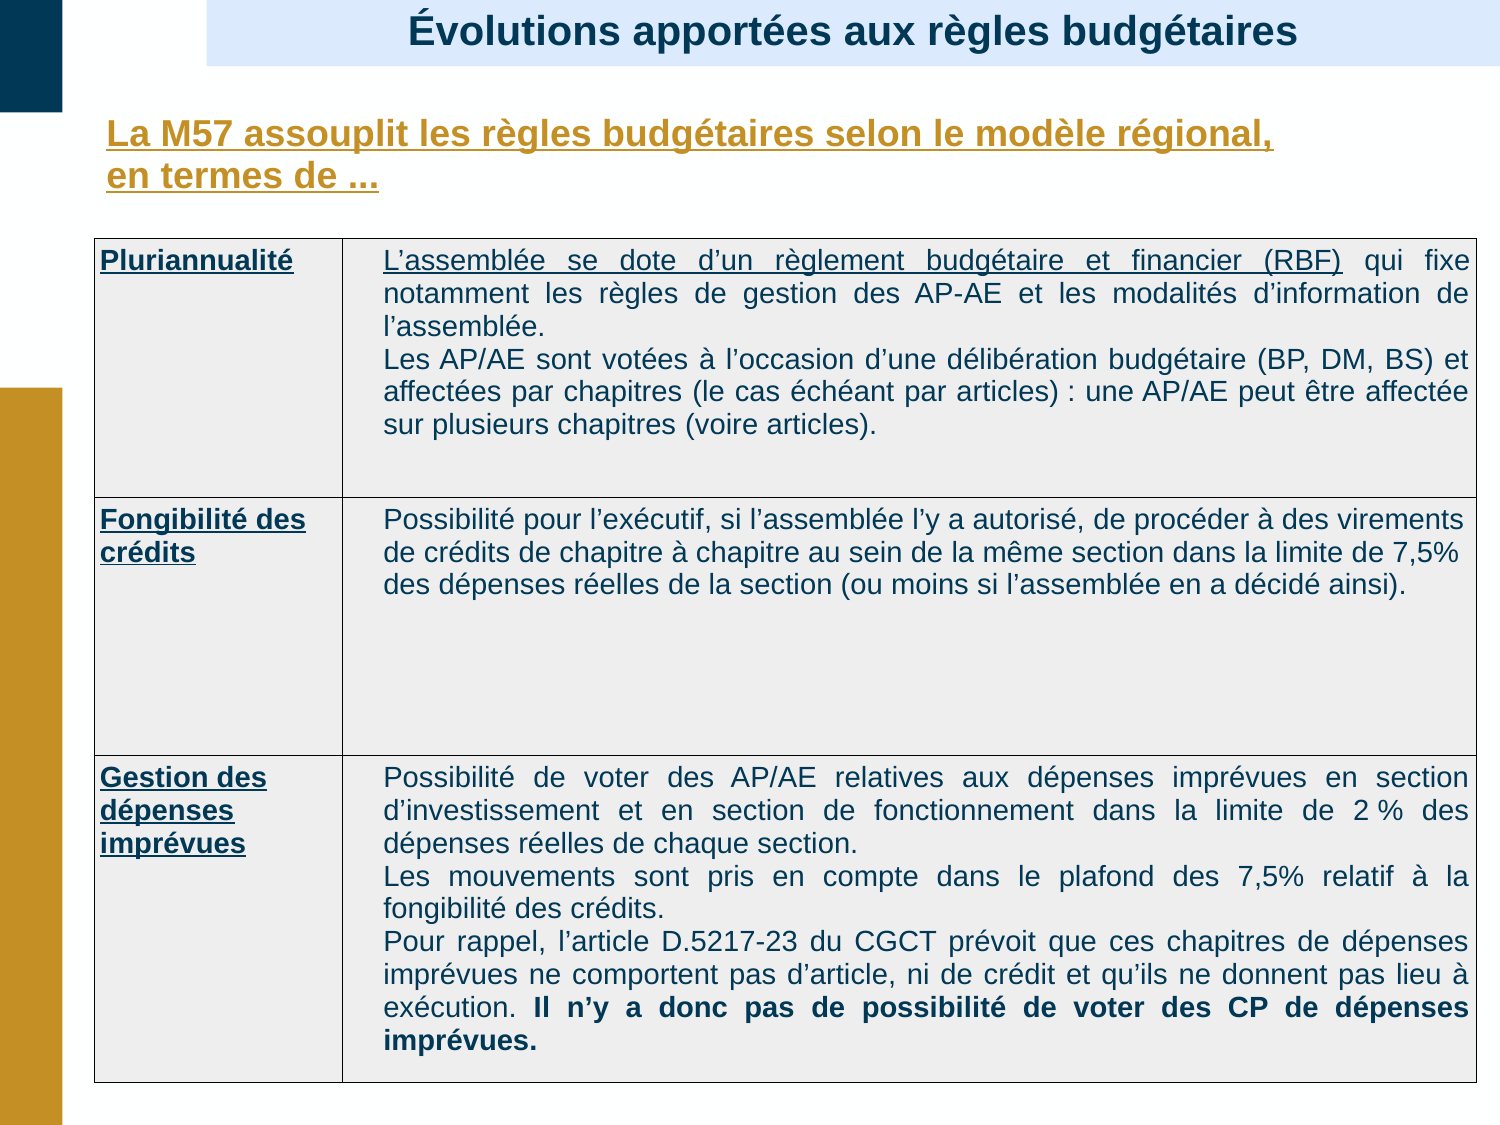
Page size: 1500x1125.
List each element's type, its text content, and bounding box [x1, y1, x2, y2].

text_box La M57 assouplit les règles budgétaires selon le modèle régional, en termes de ... [91, 105, 1477, 207]
table_cell Possibilité pour l’exécutif, si l’assemblée l’y a autorisé, de procéder à des virements de crédits de chapitre à chapitre au sein de la même section dans la limite de 7,5% des dépenses réelles de la section (ou moins si l’assemblée en a décidé ainsi). [343, 498, 1476, 755]
table_cell Possibilité de voter des AP/AE relatives aux dépenses imprévues en section d’investissement et en section de fonctionnement dans la limite de 2 % des dépenses réelles de chaque section. Les mouvements sont pris en compte dans le plafond des 7,5% relatif à la fongibilité des crédits. Pour rappel, l’article D.5217-23 du CGCT prévoit que ces chapitres de dépenses imprévues ne comportent pas d’article, ni de crédit et qu’ils ne donnent pas lieu à exécution. Il n’y a donc pas de possibilité de voter des CP de dépenses imprévues. [343, 756, 1476, 1082]
table_header Pluriannualité [95, 239, 342, 497]
table_cell Gestion des dépenses imprévues [95, 756, 342, 1082]
table_header L’assemblée se dote d’un règlement budgétaire et financier (RBF) qui fixe notamment les règles de gestion des AP-AE et les modalités d’information de l’assemblée. Les AP/AE sont votées à l’occasion d’une délibération budgétaire (BP, DM, BS) et affectées par chapitres (le cas échéant par articles) : une AP/AE peut être affectée sur plusieurs chapitres (voire articles). [343, 239, 1476, 497]
text_box Évolutions apportées aux règles budgétaires [206, 0, 1500, 67]
table_cell Fongibilité des crédits [95, 498, 342, 755]
list [85, 117, 1449, 1063]
